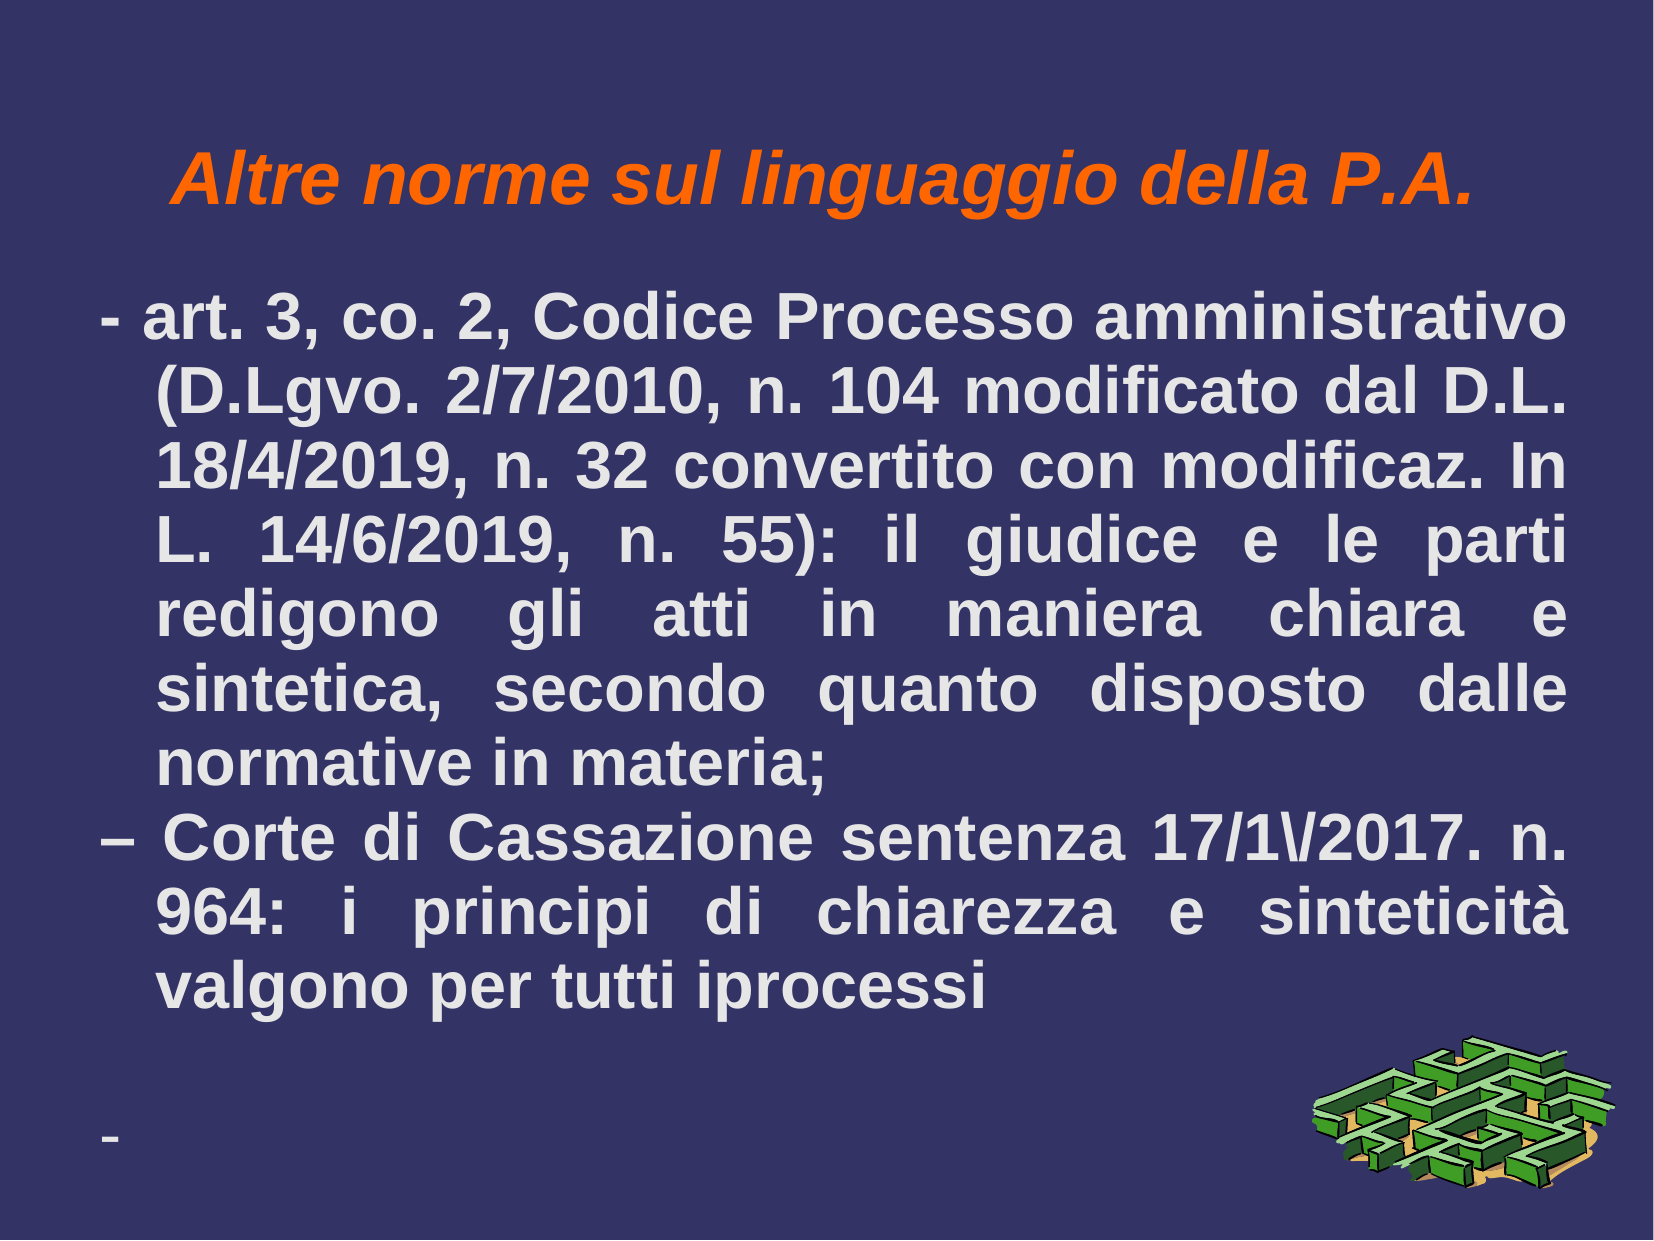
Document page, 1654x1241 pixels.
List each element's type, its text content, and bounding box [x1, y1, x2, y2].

text_box Altre norme sul linguaggio della P.A. [117, 76, 1531, 271]
text_box - art. 3, co. 2, Codice Processo amministrativo (D.Lgvo. 2/7/2010, n. 104 modificato dal D.L. 18/4/2019, n. 32 convertito con modificaz. In L. 14/6/2019, n. 55): il giudice e le parti redigono gli atti in maniera chiara e sintetica, secondo quanto disposto dalle normative in materia; – Corte di Cassazione sentenza 17/1\/2017. n. 964: i principi di chiarezza e sinteticità valgono per tutti iprocessi - [82, 271, 1587, 1241]
